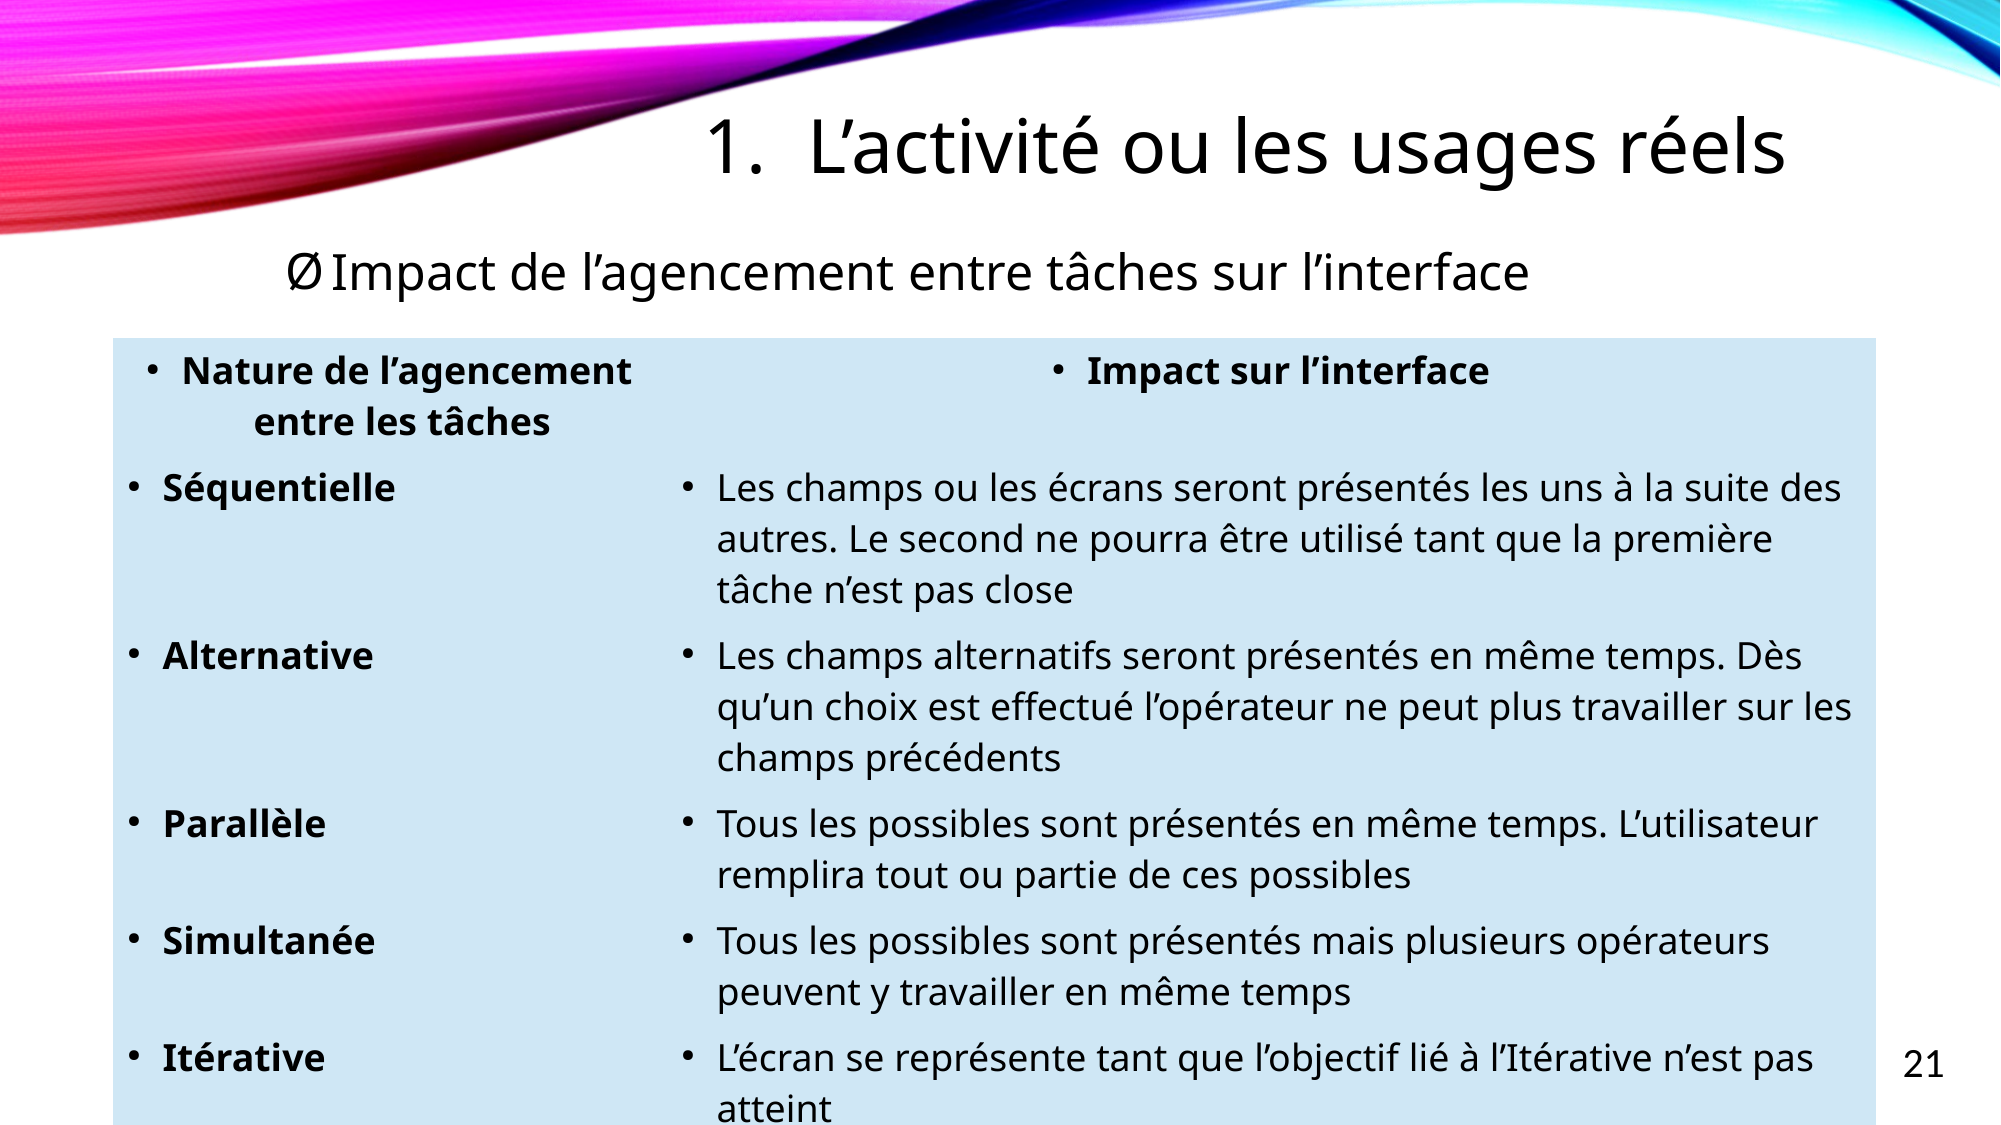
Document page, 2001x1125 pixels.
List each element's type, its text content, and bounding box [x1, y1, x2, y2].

text_box Impact de l’agencement entre tâches sur l’interface [270, 232, 1888, 309]
table_header Impact sur l’interface [667, 338, 1876, 454]
table_header Nature de l’agencement entre les tâches [113, 338, 667, 454]
table_cell Simultanée [113, 907, 667, 1024]
table_cell Les champs ou les écrans seront présentés les uns à la suite des autres. Le second ne pourra être utilisé tant que la première tâche n’est pas close [667, 454, 1876, 622]
table_cell Les champs alternatifs seront présentés en même temps. Dès qu’un choix est effectué l’opérateur ne peut plus travailler sur les champs précédents [667, 622, 1876, 790]
table_cell Tous les possibles sont présentés en même temps. L’utilisateur remplira tout ou partie de ces possibles [667, 790, 1876, 907]
table_cell L’écran se représente tant que l’objectif lié à l’Itérative n’est pas atteint [667, 1024, 1876, 1125]
table_cell Parallèle [113, 790, 667, 907]
table_cell Tous les possibles sont présentés mais plusieurs opérateurs peuvent y travailler en même temps [667, 907, 1876, 1024]
title L’activité ou les usages réels [520, 101, 1933, 229]
picture [0, 0, 2000, 237]
table_cell Itérative [113, 1024, 667, 1125]
text_box <numéro> [1887, 1028, 1978, 1091]
table_cell Séquentielle [113, 454, 667, 622]
table_cell Alternative [113, 622, 667, 790]
